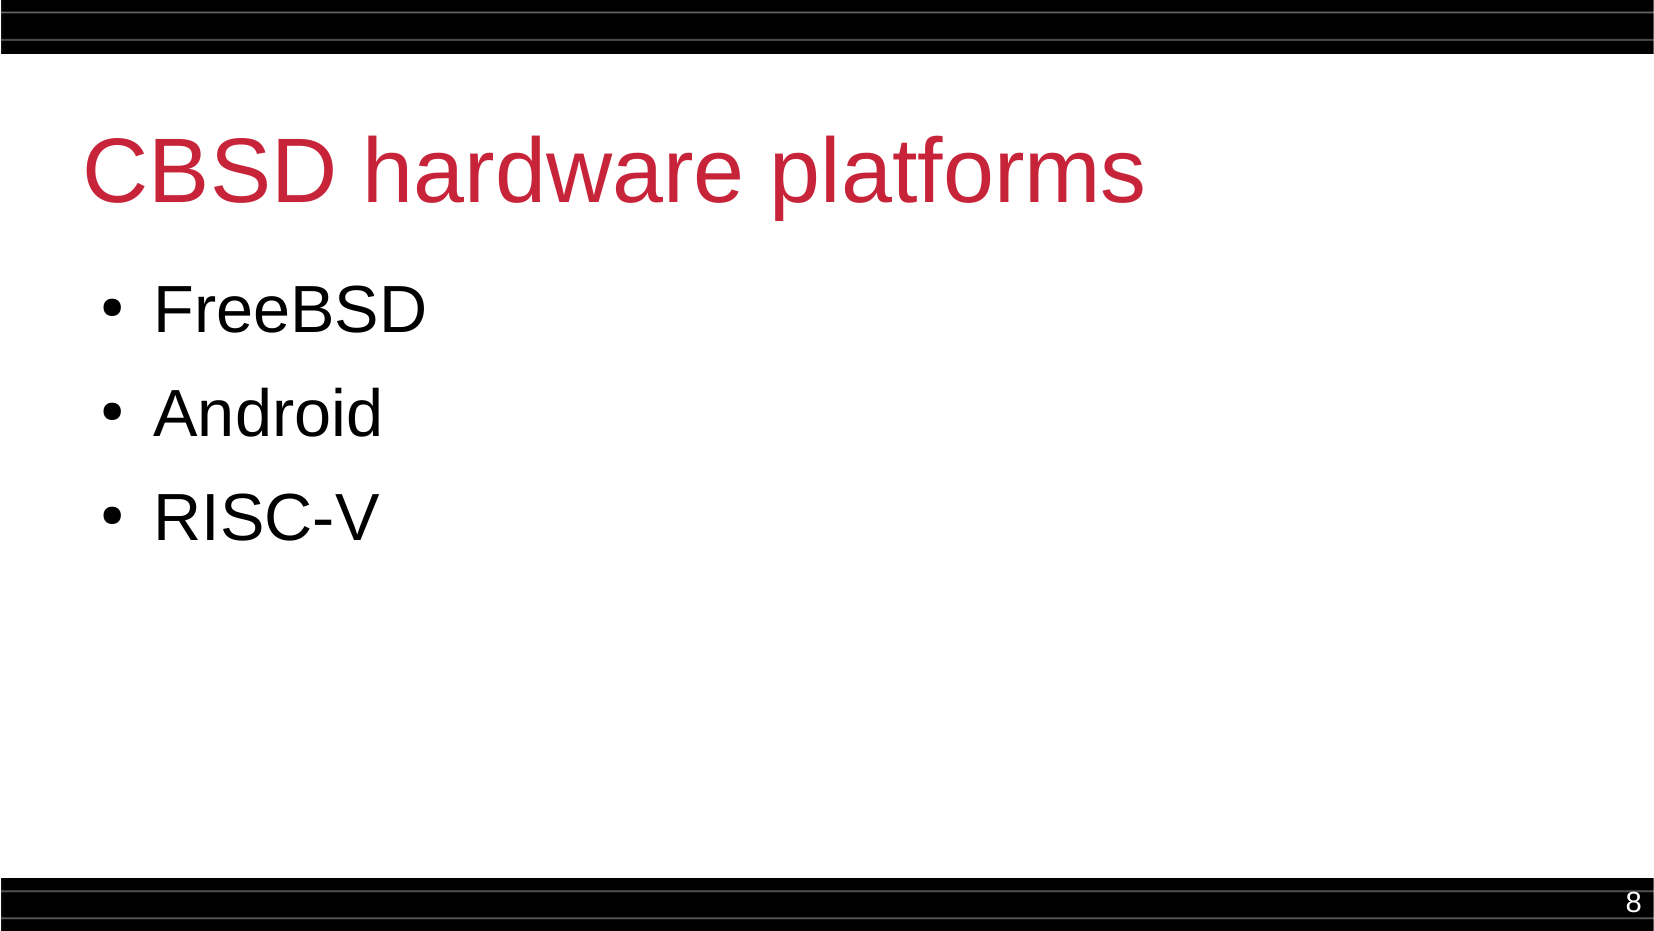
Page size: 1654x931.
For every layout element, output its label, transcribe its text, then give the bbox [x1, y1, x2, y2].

title CBSD hardware platforms [82, 92, 1571, 249]
list FreeBSD Android RISC-V [82, 271, 1571, 851]
picture [1, 878, 1654, 931]
picture [1, 0, 1654, 54]
